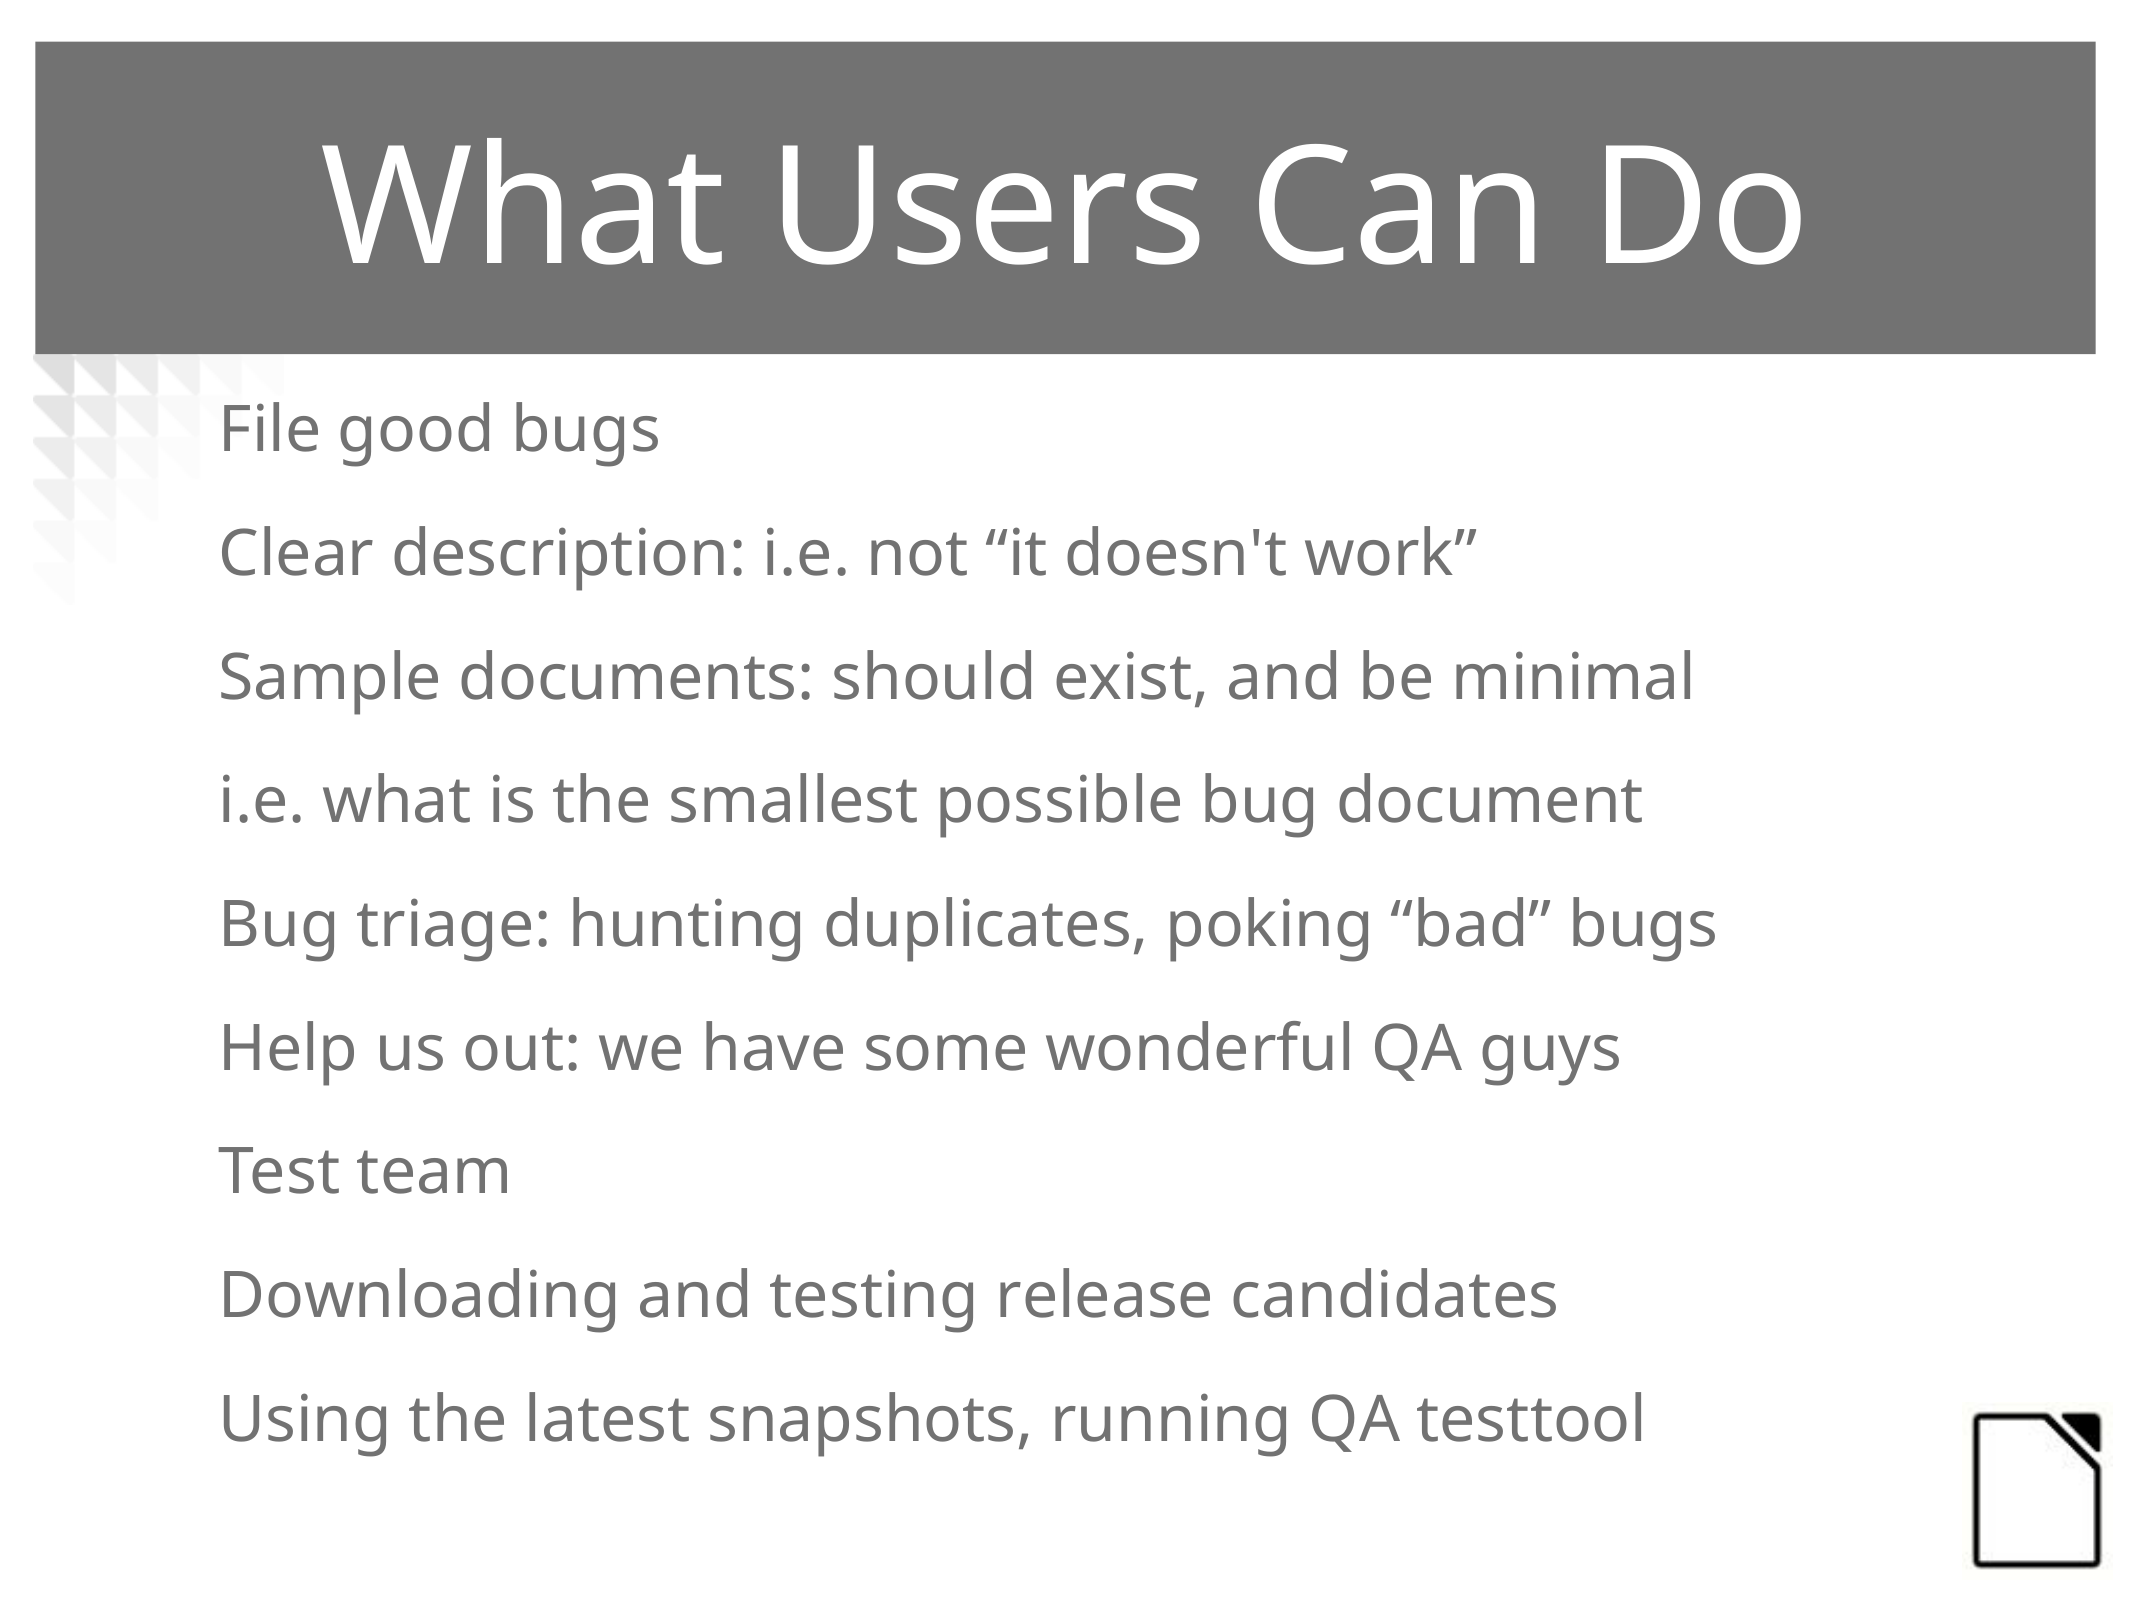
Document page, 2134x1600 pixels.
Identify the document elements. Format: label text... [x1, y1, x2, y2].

picture [33, 354, 284, 605]
picture [1962, 1402, 2113, 1580]
list File good bugs Clear description: i.e. not “it doesn't work” Sample documents: should exist, and be minimal i.e. what is the smallest possible bug document Bug triage: hunting duplicates, poking “bad” bugs Help us out: we have some wonderful QA guys Test team Downloading and testing release candidates Using the latest snapshots, running QA testtool [208, 375, 1925, 1467]
title What Users Can Do [35, 41, 2096, 355]
